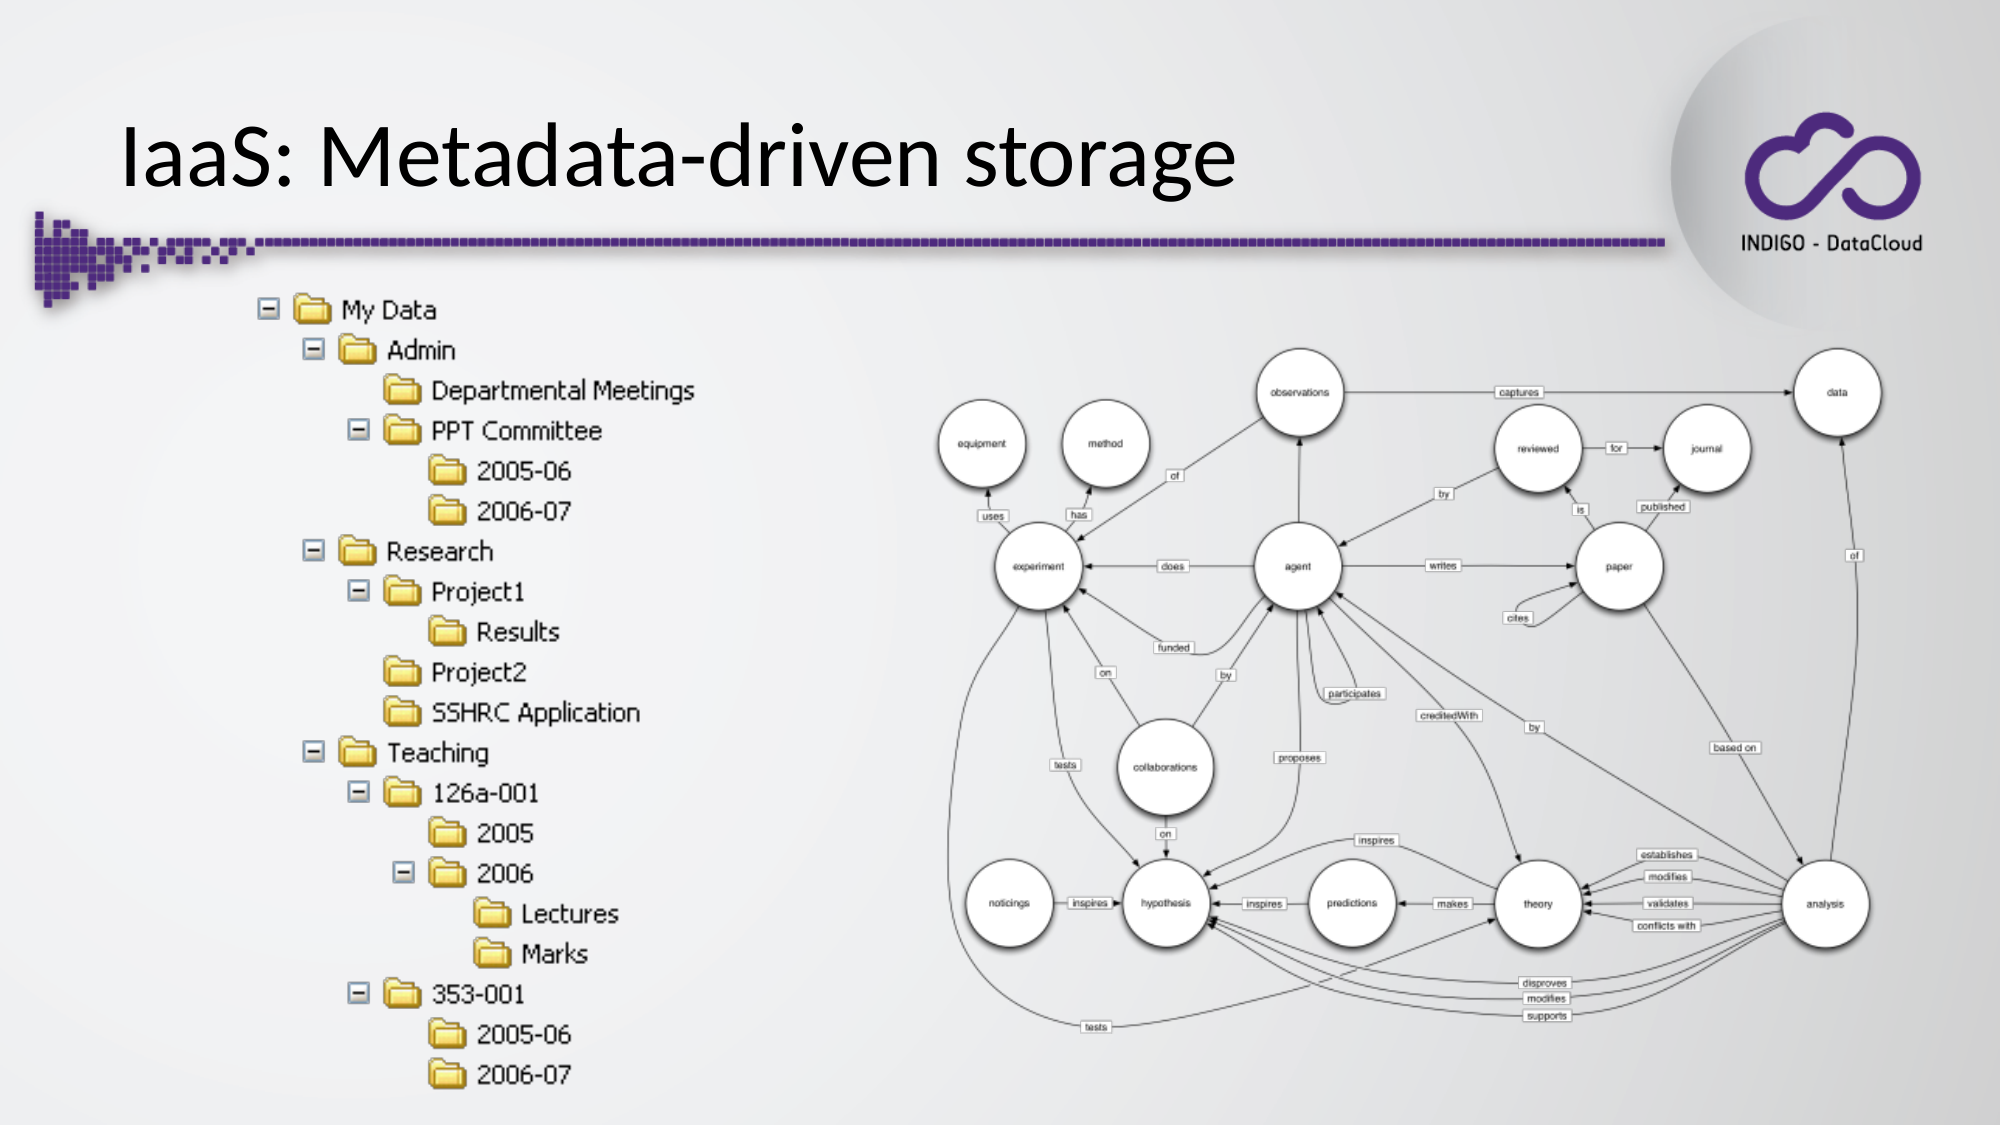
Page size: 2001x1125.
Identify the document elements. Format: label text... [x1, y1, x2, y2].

picture [0, 0, 2000, 1125]
title IaaS: Metadata-driven storage [119, 55, 1845, 273]
